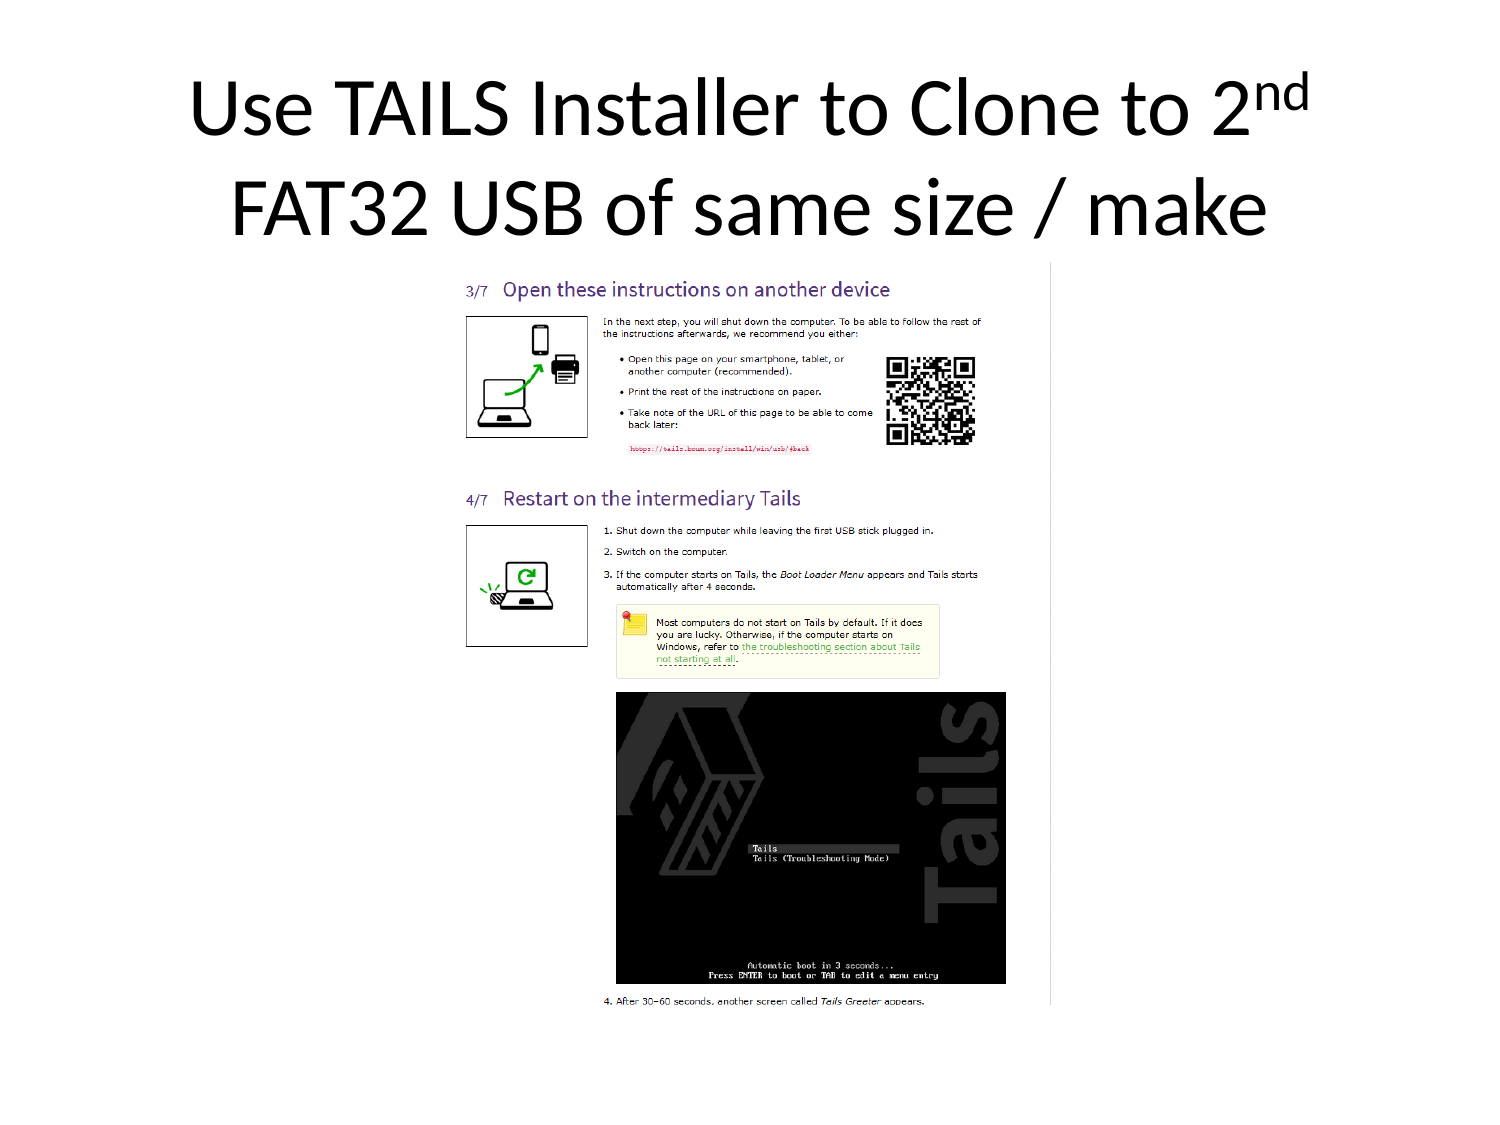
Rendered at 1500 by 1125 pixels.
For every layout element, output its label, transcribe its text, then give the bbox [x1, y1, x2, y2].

title Use TAILS Installer to Clone to 2nd FAT32 USB of same size / make [75, 45, 1426, 233]
picture [449, 262, 1051, 1005]
